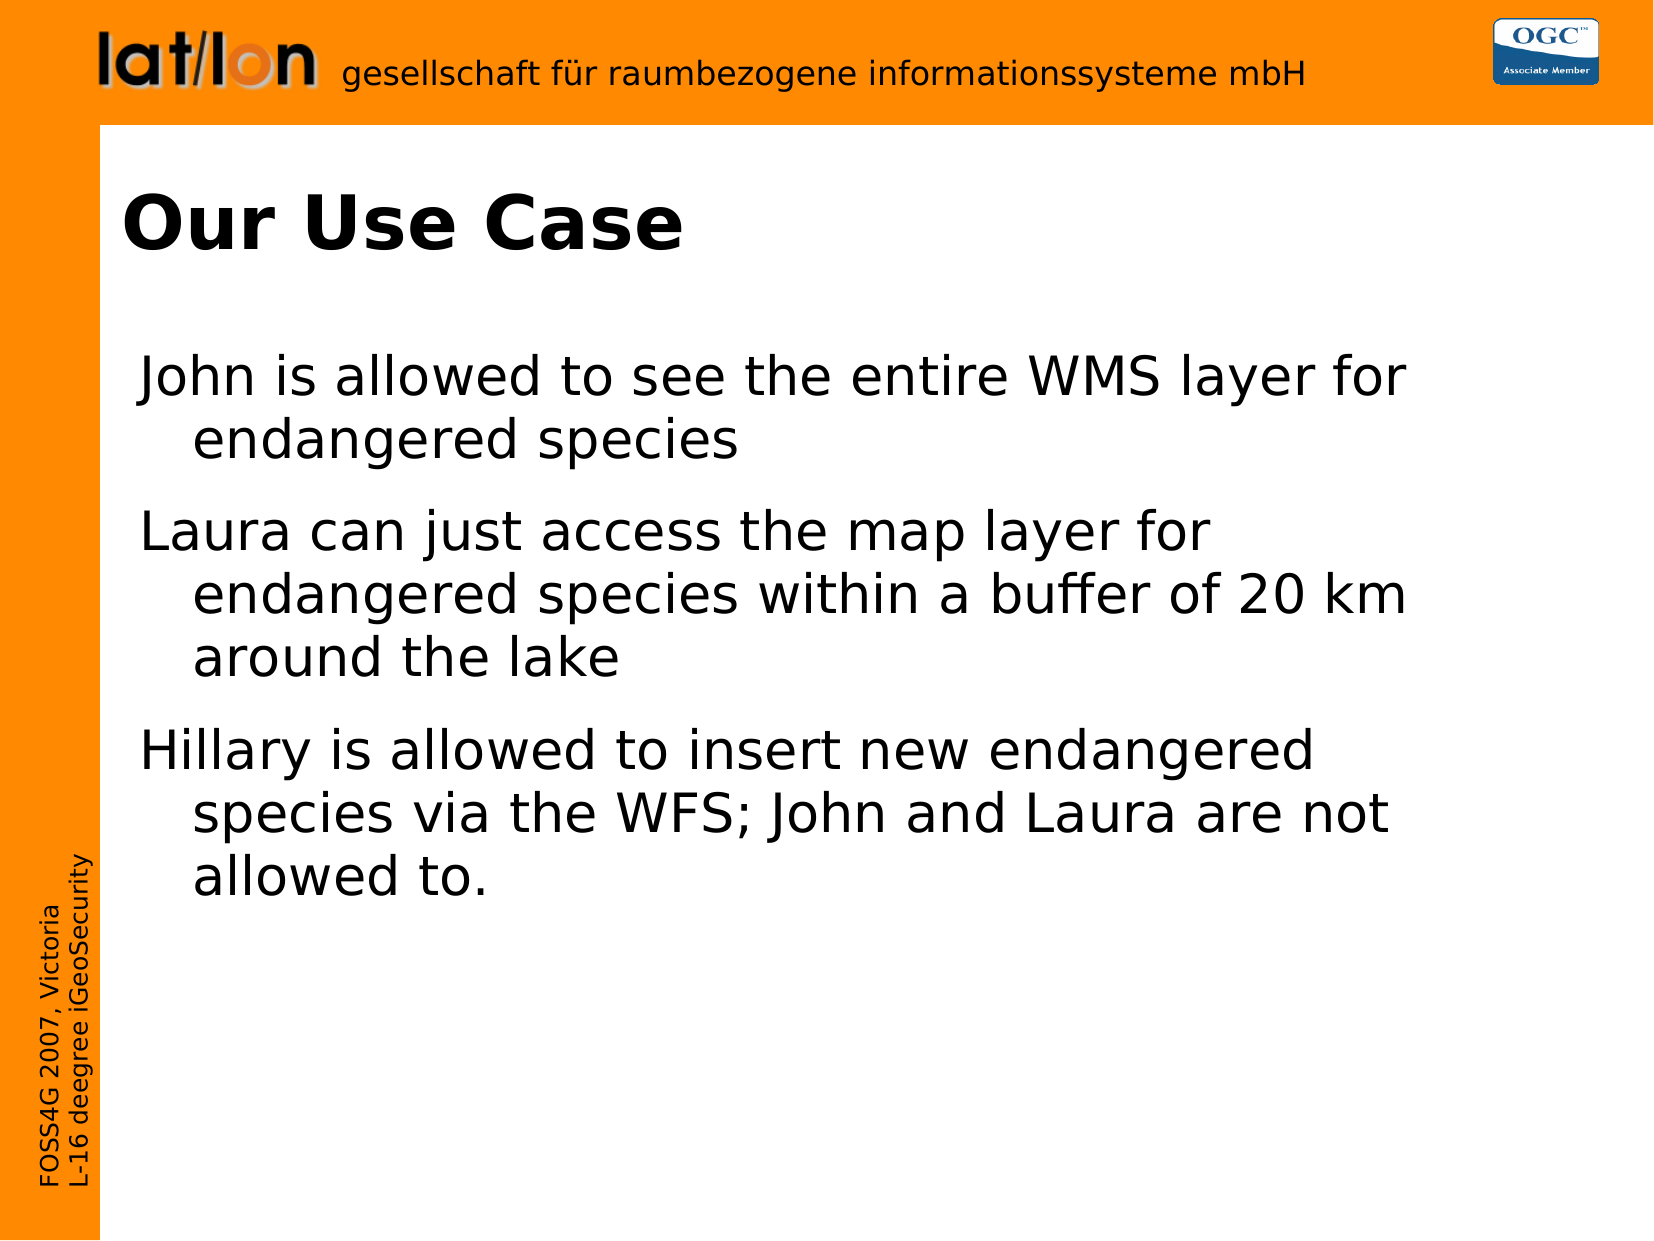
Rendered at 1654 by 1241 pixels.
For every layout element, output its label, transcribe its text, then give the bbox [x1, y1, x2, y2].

list John is allowed to see the entire WMS layer for endangered species Laura can just access the map layer for endangered species within a buffer of 20 km around the lake Hillary is allowed to insert new endangered species via the WFS; John and Laura are not allowed to. [121, 344, 1534, 1127]
picture [1493, 18, 1599, 85]
picture [87, 23, 324, 97]
title Our Use Case [121, 120, 1534, 328]
